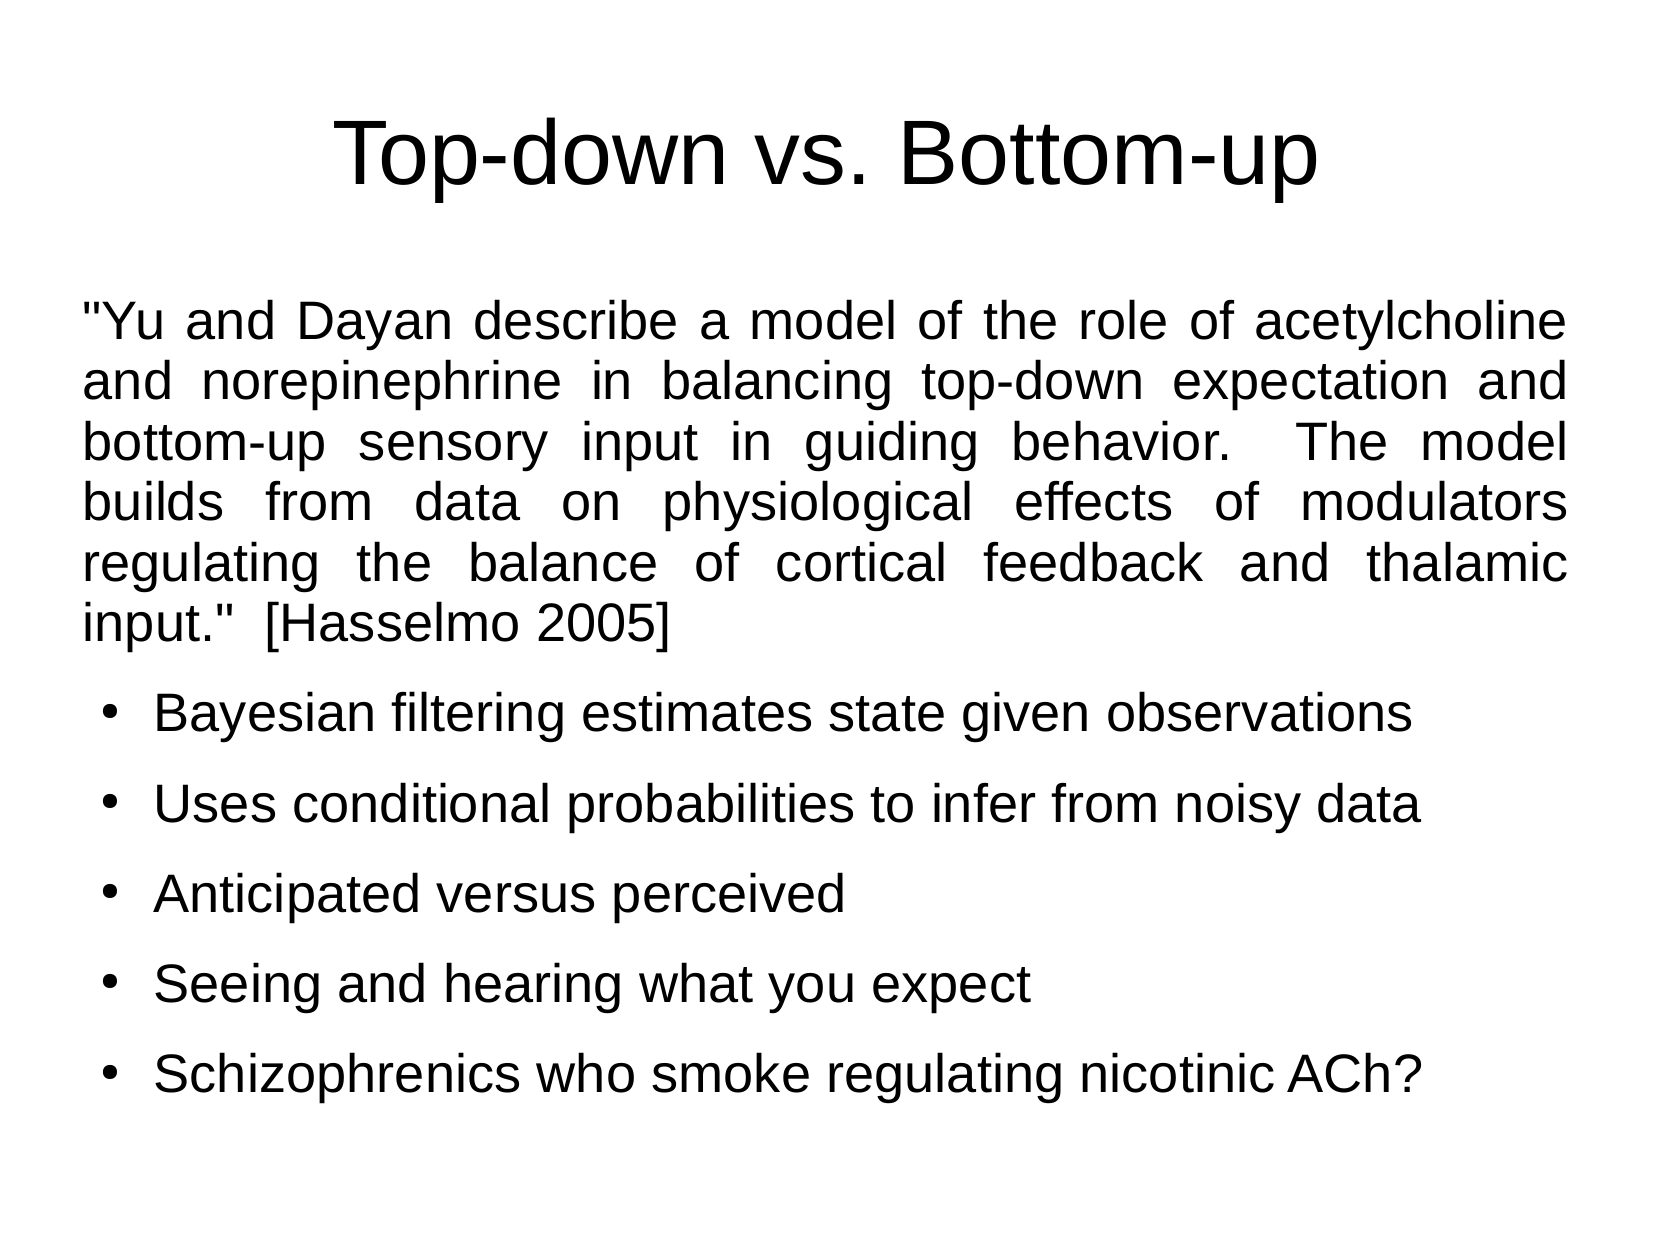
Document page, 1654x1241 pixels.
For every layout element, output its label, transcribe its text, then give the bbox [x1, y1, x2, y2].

title Top-down vs. Bottom-up [82, 49, 1571, 257]
list "Yu and Dayan describe a model of the role of acetylcholine and norepinephrine in balancing top-down expectation and bottom-up sensory input in guiding behavior. The model builds from data on physiological effects of modulators regulating the balance of cortical feedback and thalamic input." [Hasselmo 2005] Bayesian filtering estimates state given observations Uses conditional probabilities to infer from noisy data Anticipated versus perceived Seeing and hearing what you expect Schizophrenics who smoke regulating nicotinic ACh? [82, 290, 1571, 1109]
